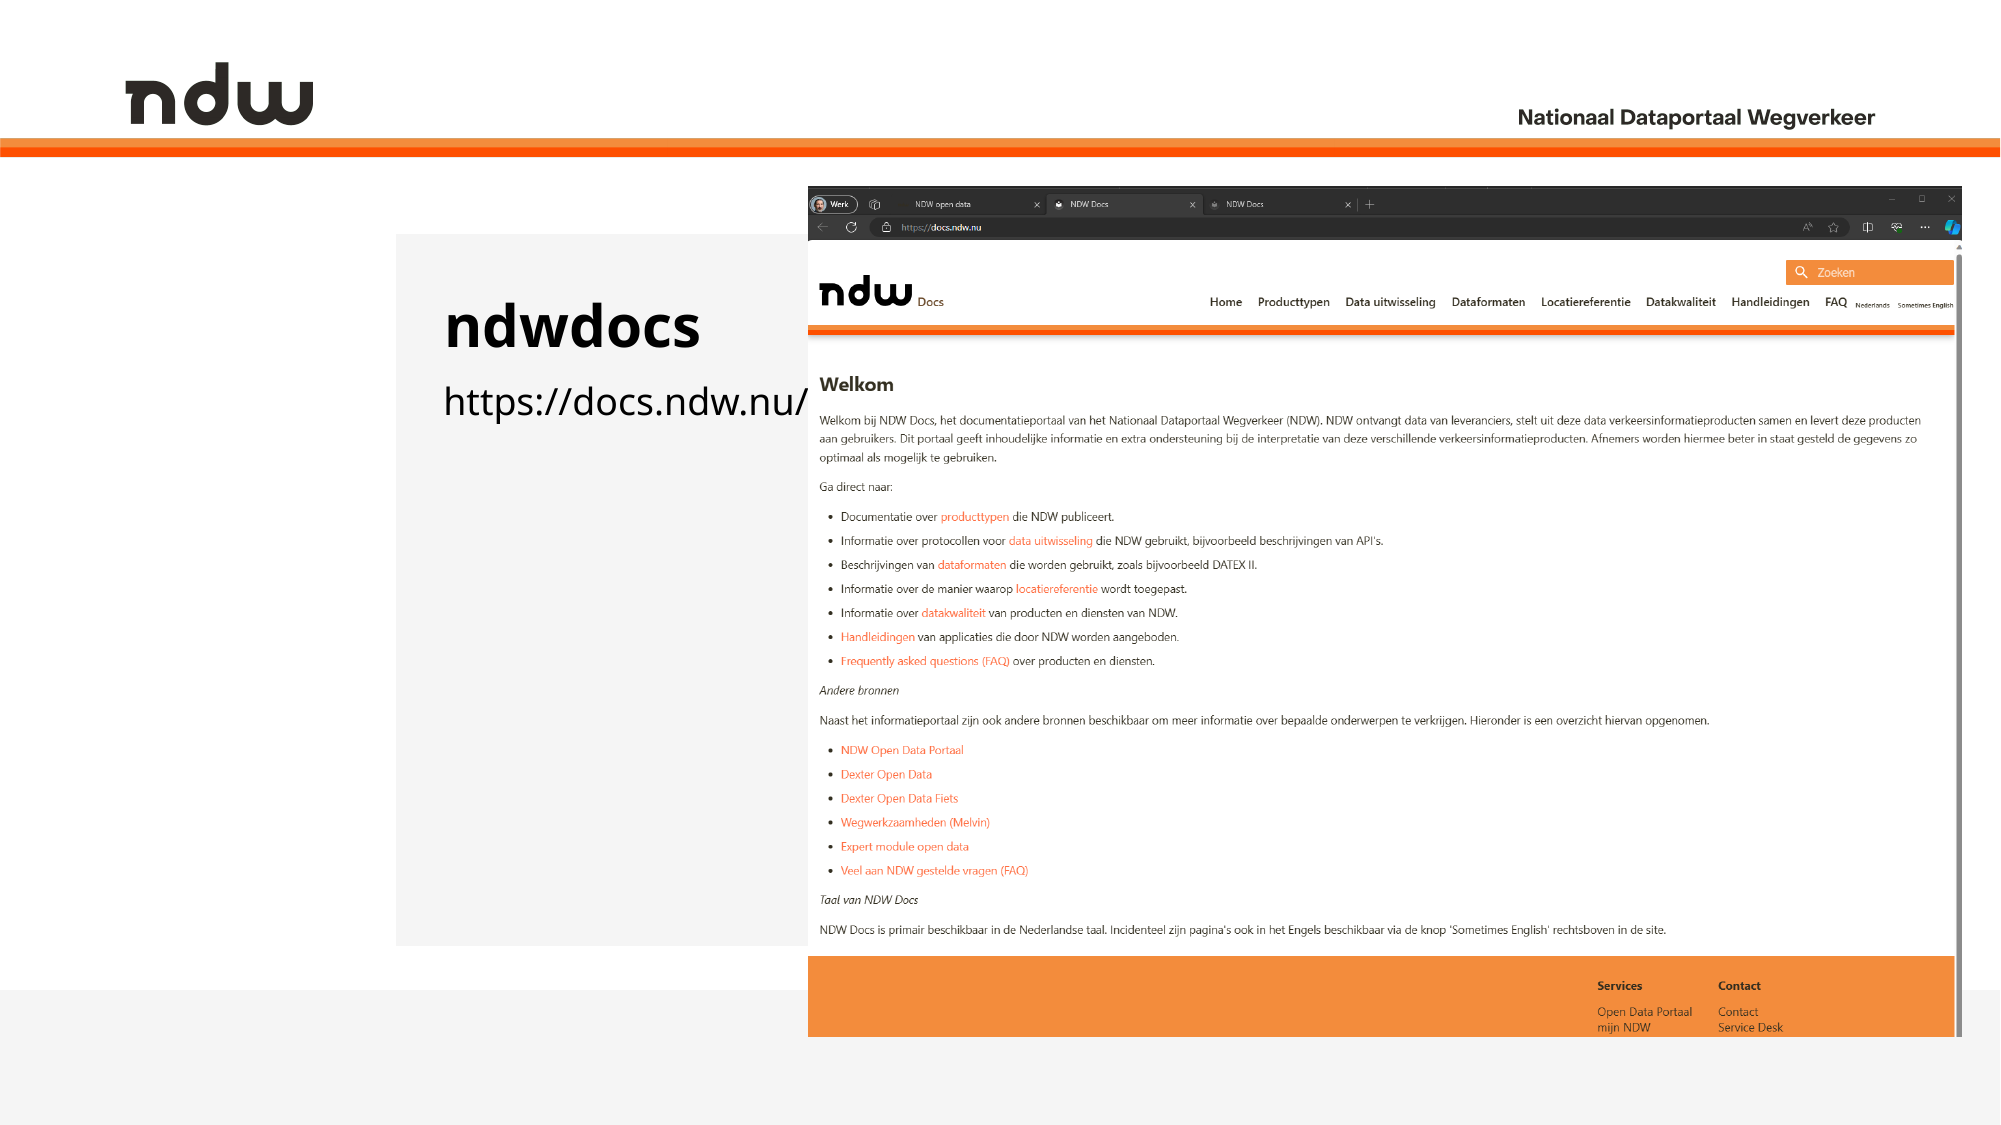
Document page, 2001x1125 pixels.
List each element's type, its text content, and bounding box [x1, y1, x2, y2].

picture [808, 186, 1962, 1037]
list https://docs.ndw.nu/ [428, 370, 808, 928]
title ndwdocs [429, 289, 808, 383]
